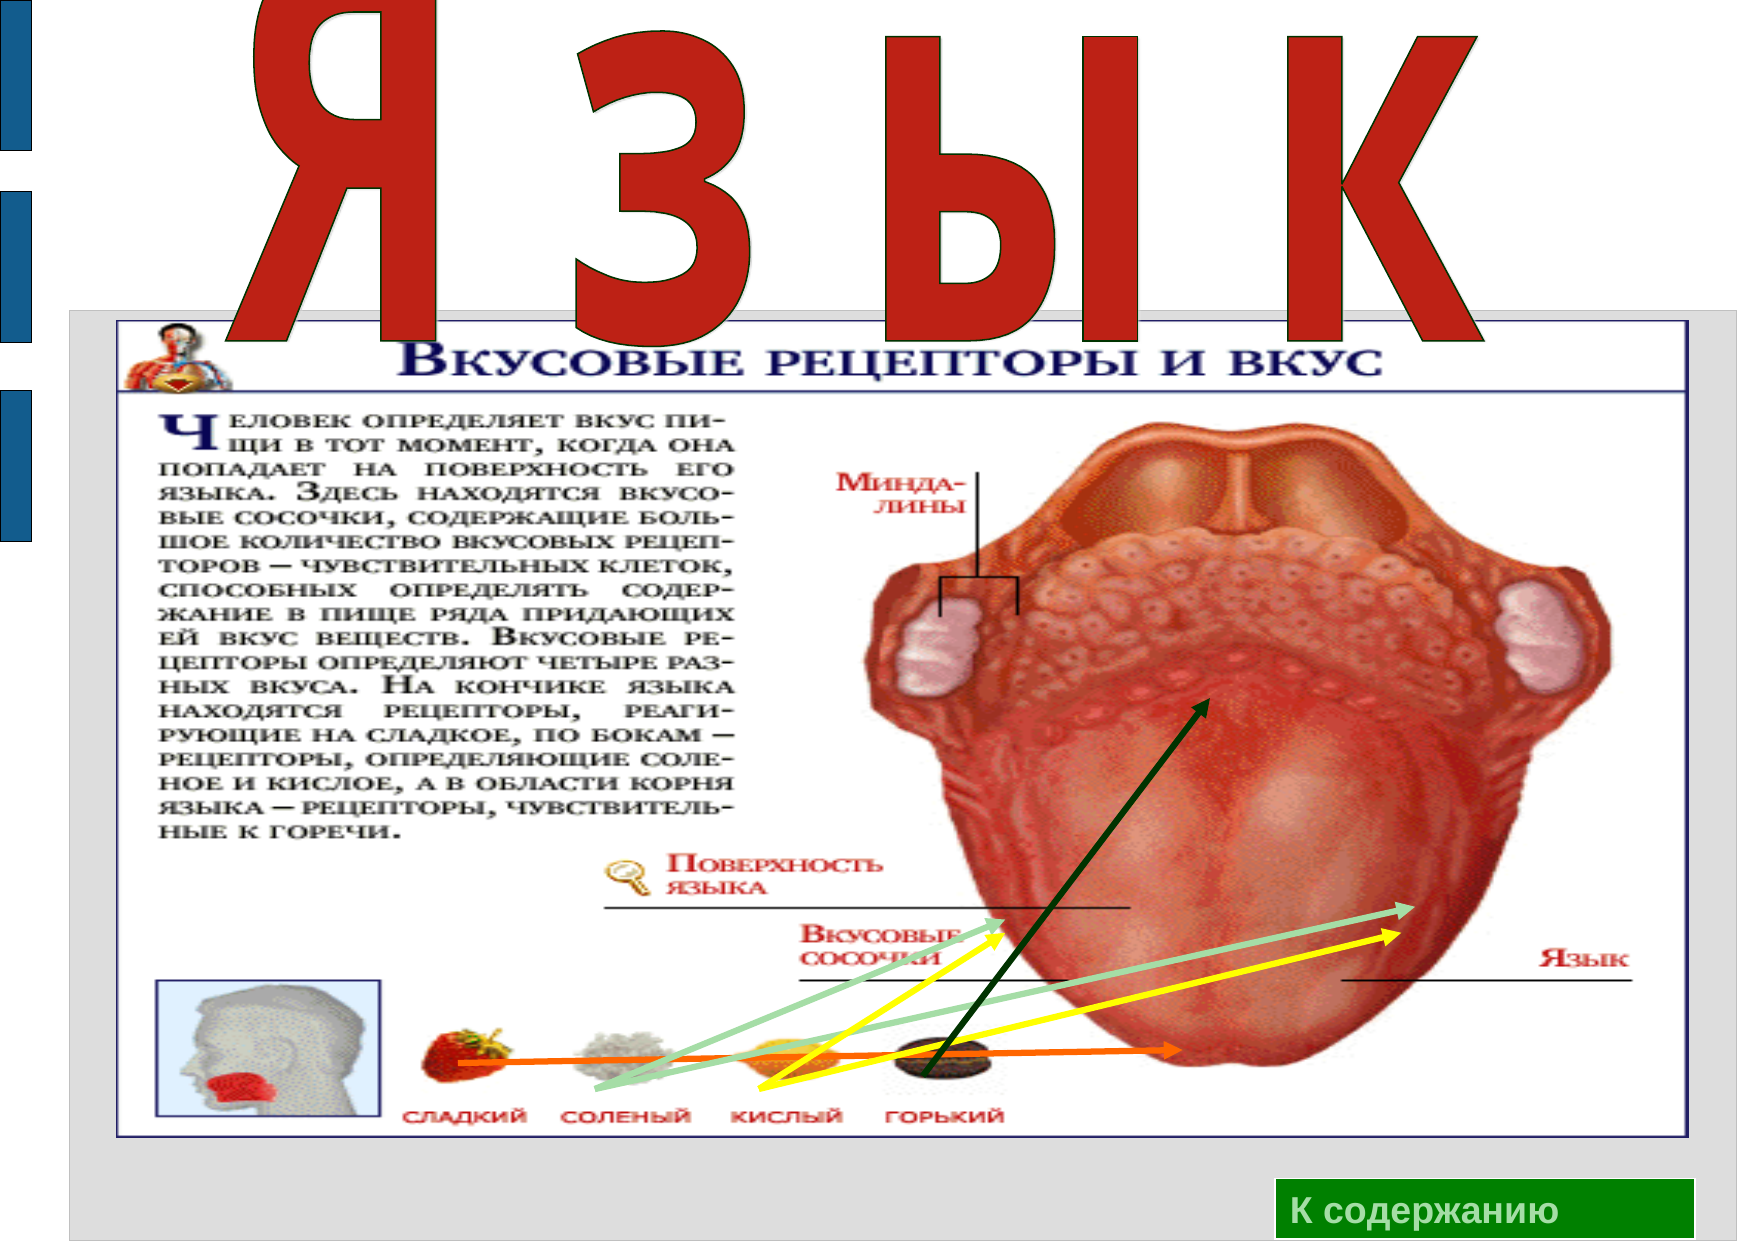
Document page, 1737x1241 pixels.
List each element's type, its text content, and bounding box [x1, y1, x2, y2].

picture [116, 320, 1689, 1138]
text_box Я з ы к [1083, 36, 1138, 341]
text_box Я з ы к [885, 36, 1055, 341]
text_box Я з ы к [225, 0, 436, 341]
text_box Я з ы к [576, 30, 750, 347]
text_box Я з ы к [1287, 36, 1484, 341]
text_box К содержанию [1275, 1178, 1696, 1240]
